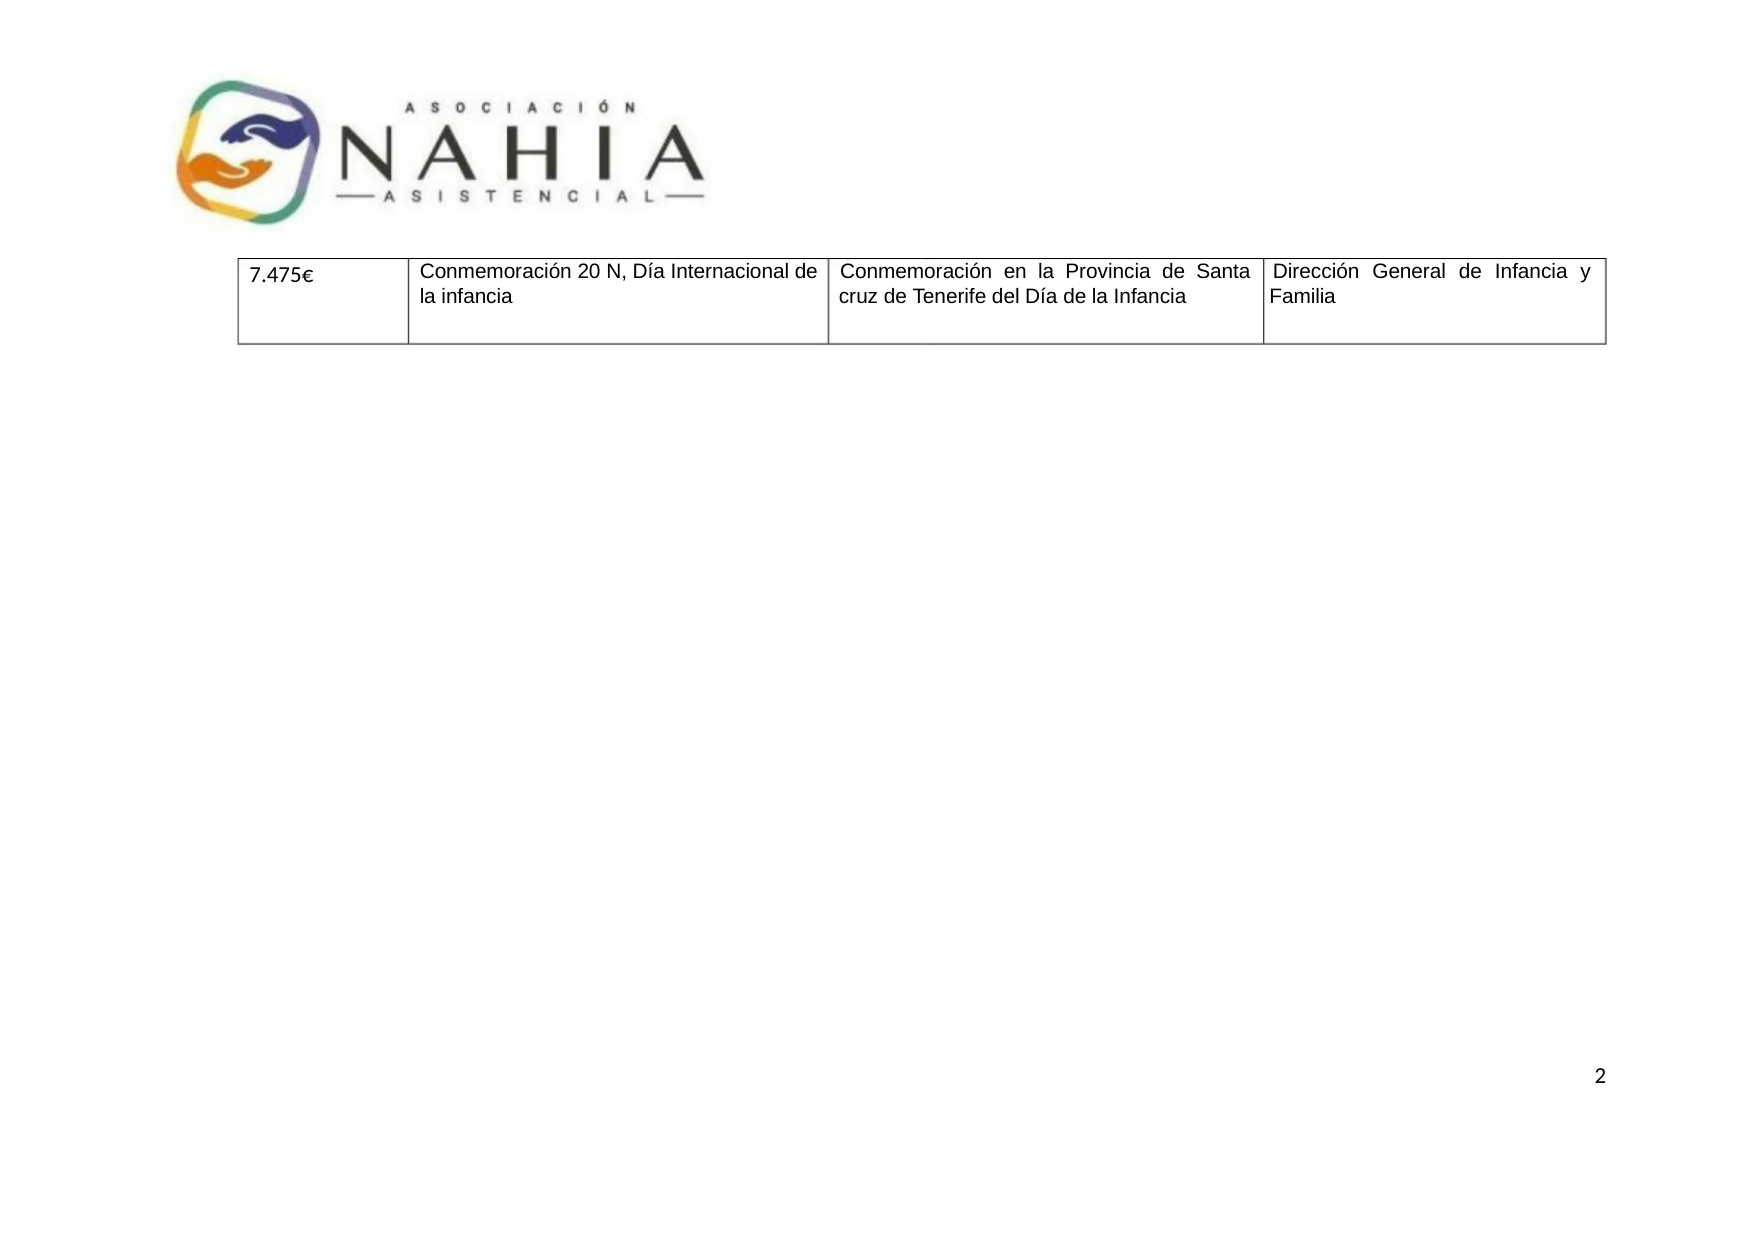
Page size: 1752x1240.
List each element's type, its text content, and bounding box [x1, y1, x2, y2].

text_box 2 [1594, 1059, 1632, 1094]
text_box [237, 258, 1608, 346]
text_box 7.475€ [249, 258, 339, 293]
text_box [147, 73, 748, 233]
text_box Conmemoración 20 N, Día Internacional de Conmemoración en la Provincia de Santa Dirección General de Infancia y la infancia cruz de Tenerife del Día de la Infancia Familia [419, 259, 1620, 313]
